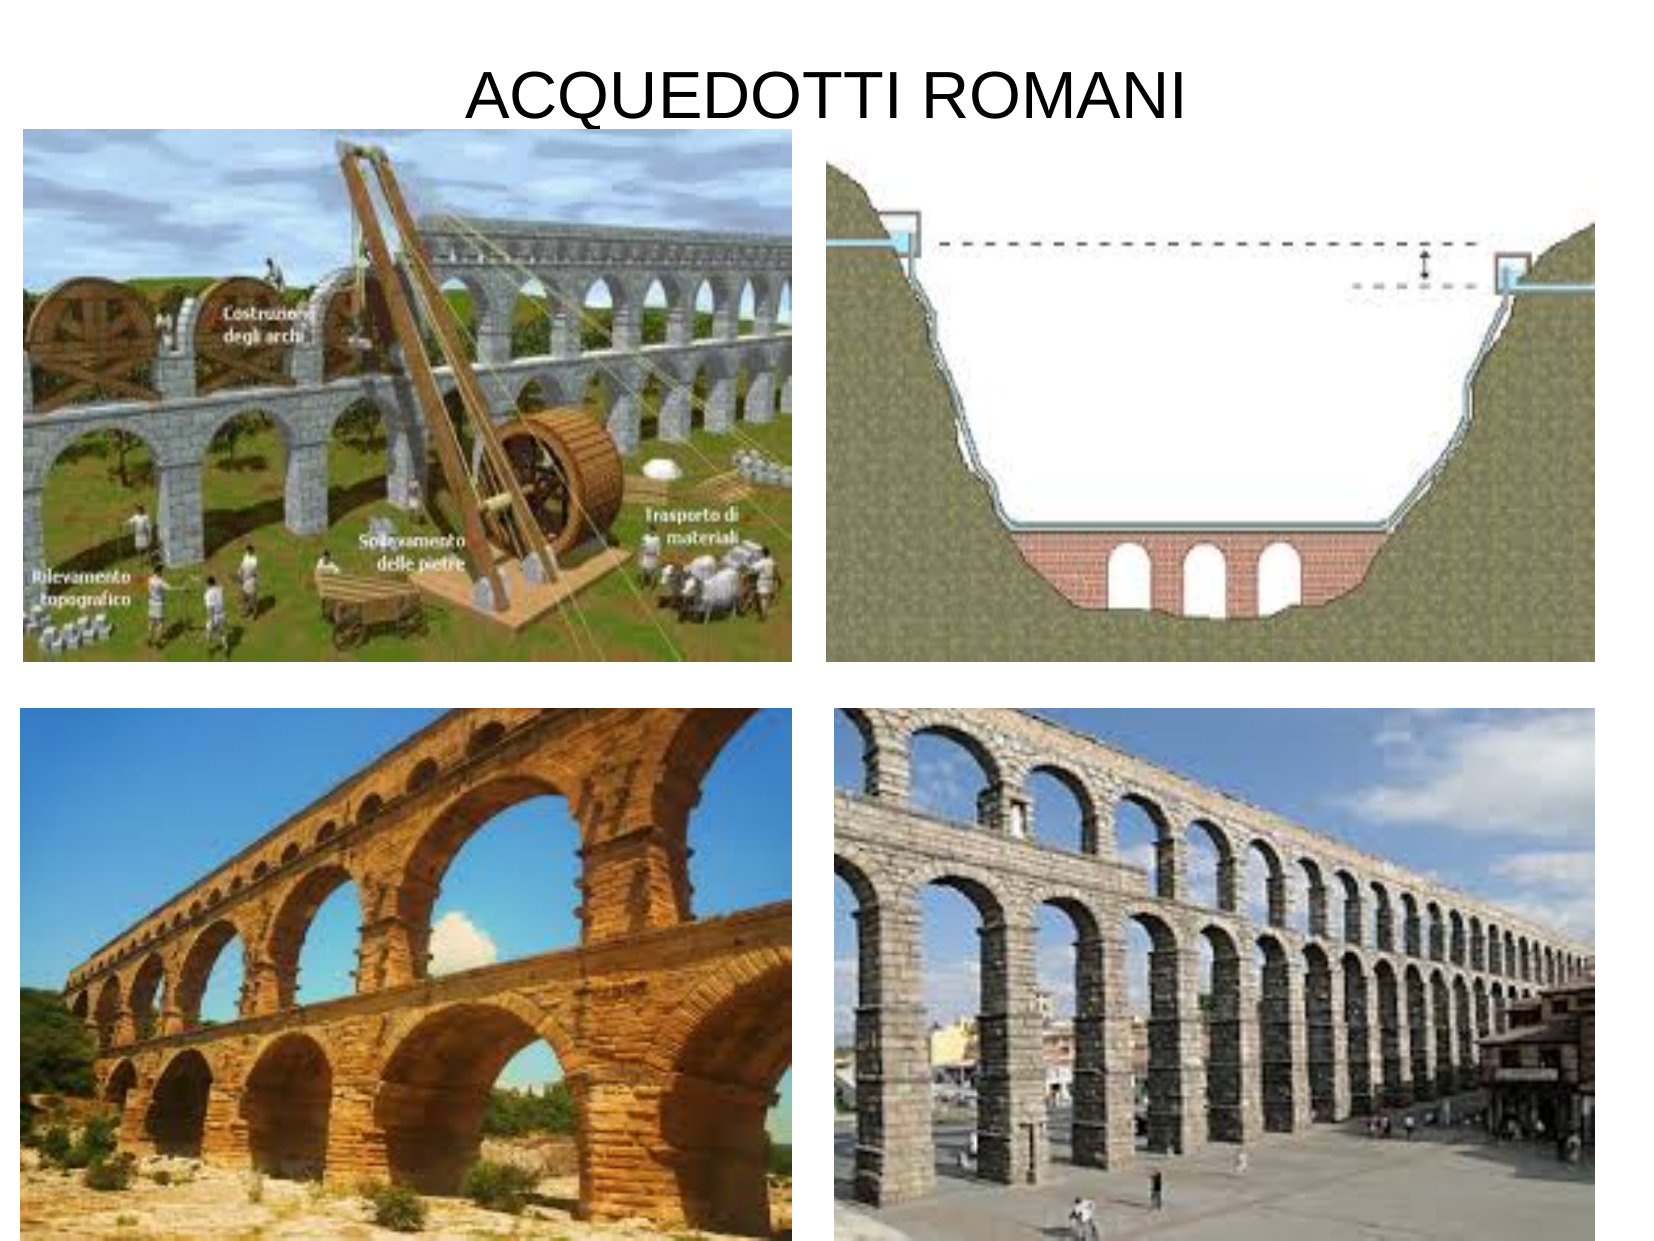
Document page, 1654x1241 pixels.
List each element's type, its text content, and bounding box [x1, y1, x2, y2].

picture [23, 129, 792, 662]
picture [20, 708, 792, 1241]
title ACQUEDOTTI ROMANI [82, 49, 1571, 142]
picture [834, 708, 1595, 1241]
picture [826, 135, 1595, 662]
